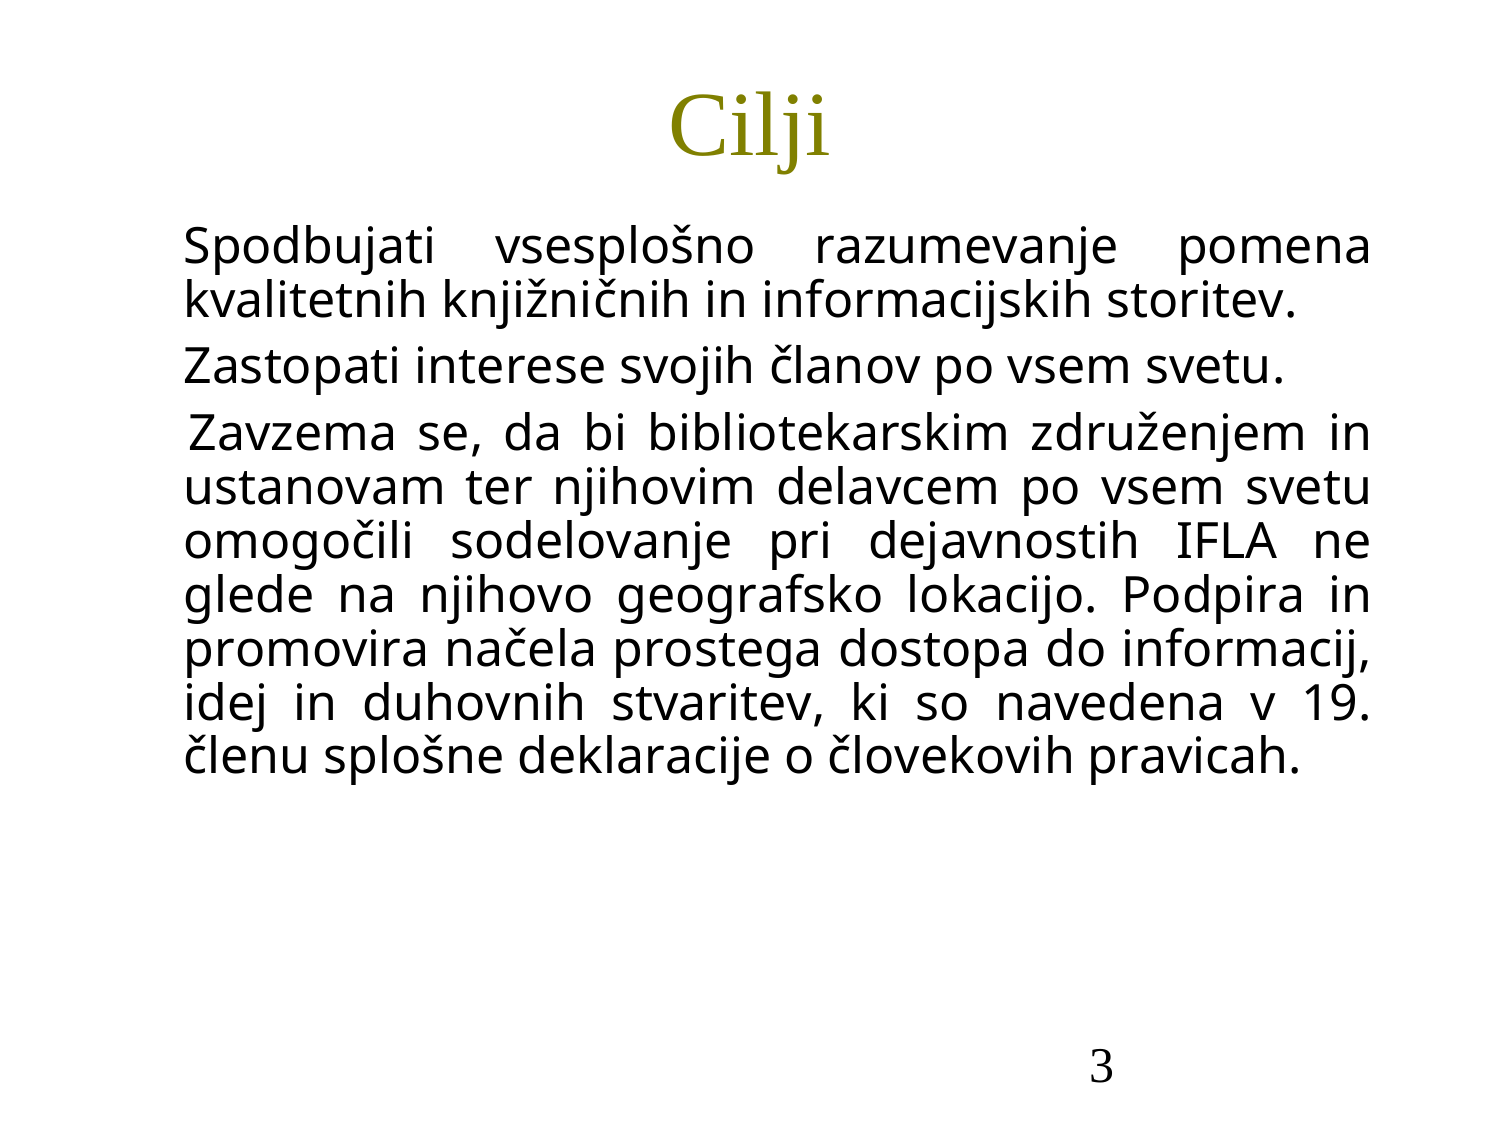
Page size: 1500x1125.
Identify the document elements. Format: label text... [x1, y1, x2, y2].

list Spodbujati vsesplošno razumevanje pomena kvalitetnih knjižničnih in informacijskih storitev. Zastopati interese svojih članov po vsem svetu. Zavzema se, da bi bibliotekarskim združenjem in ustanovam ter njihovim delavcem po vsem svetu omogočili sodelovanje pri dejavnostih IFLA ne glede na njihovo geografsko lokacijo. Podpira in promovira načela prostega dostopa do informacij, idej in duhovnih stvaritev, ki so navedena v 19. členu splošne deklaracije o človekovih pravicah. [112, 212, 1388, 1000]
title Cilji [112, 50, 1388, 188]
